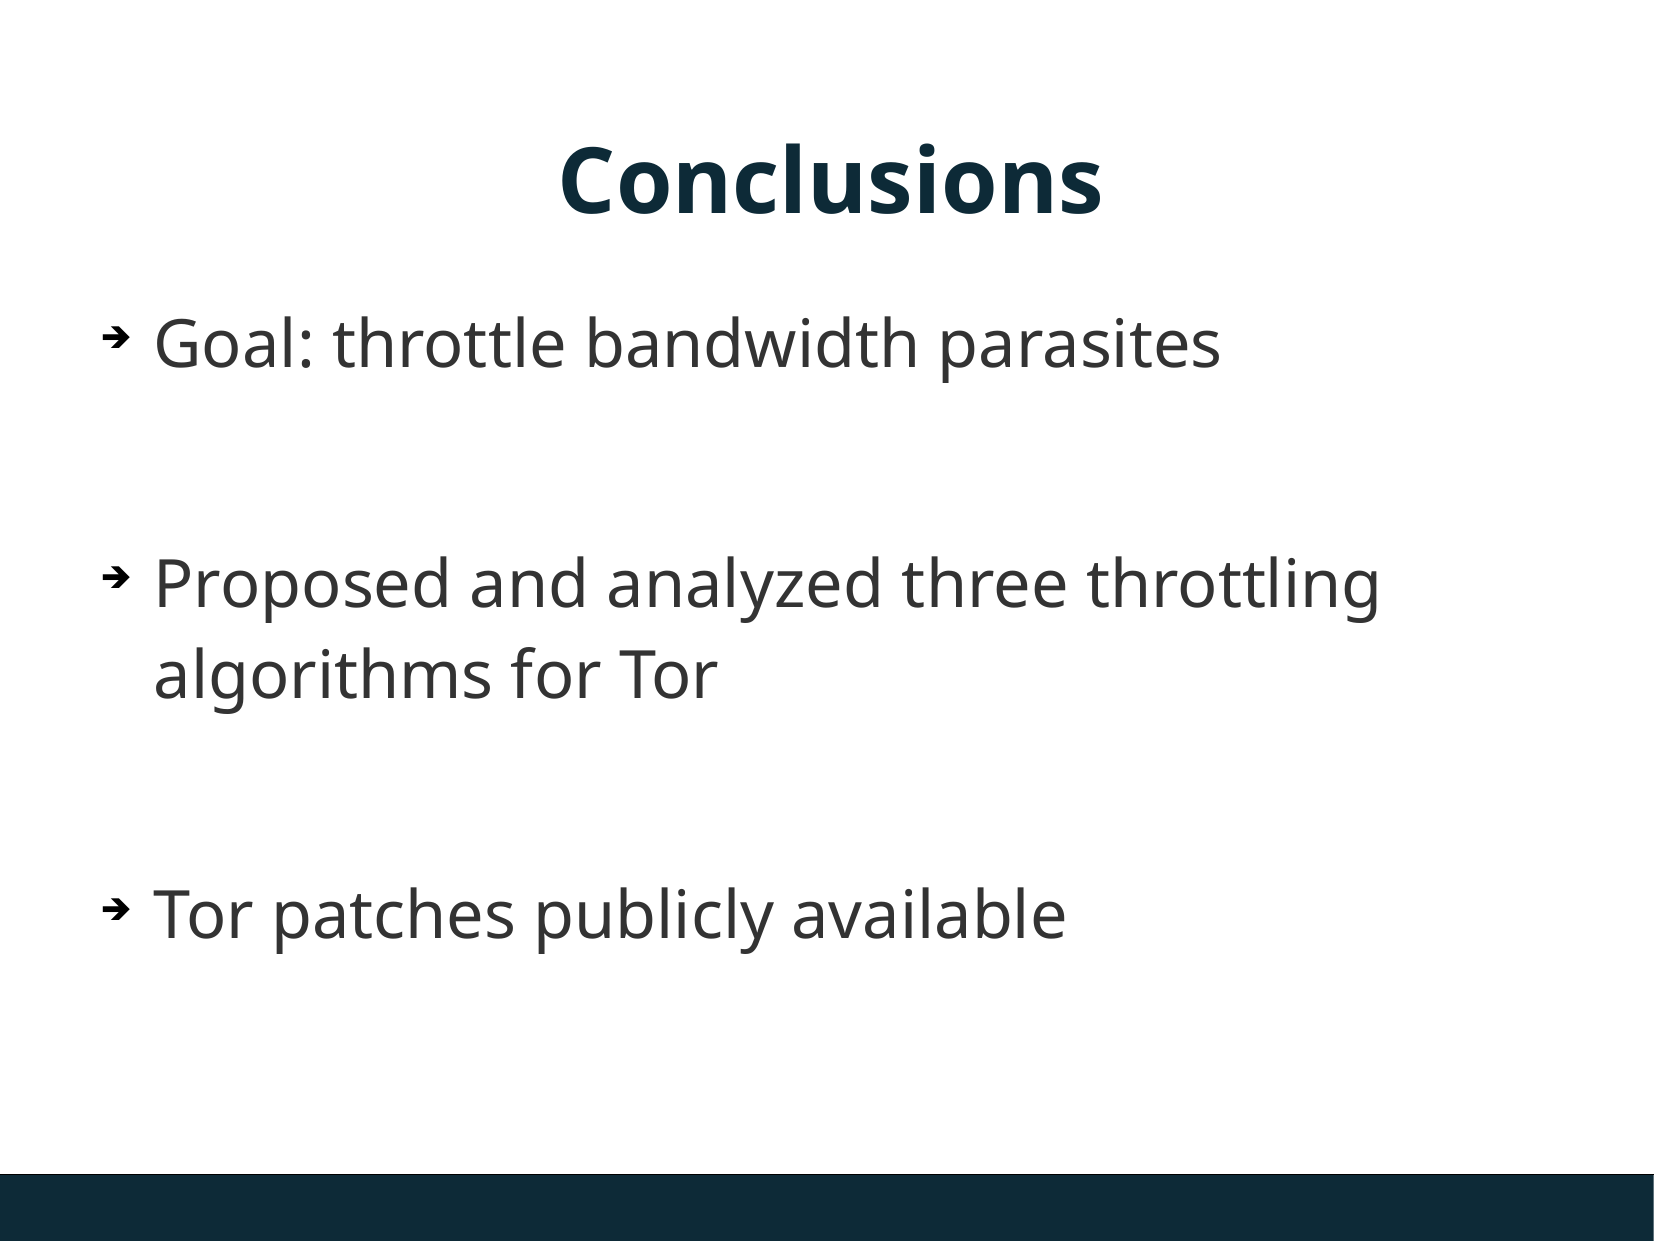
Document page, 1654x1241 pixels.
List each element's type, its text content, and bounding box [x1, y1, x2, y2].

list Goal: throttle bandwidth parasites Proposed and analyzed three throttling algorithms for Tor Tor patches publicly available [82, 296, 1571, 1115]
title Conclusions [86, 74, 1575, 282]
